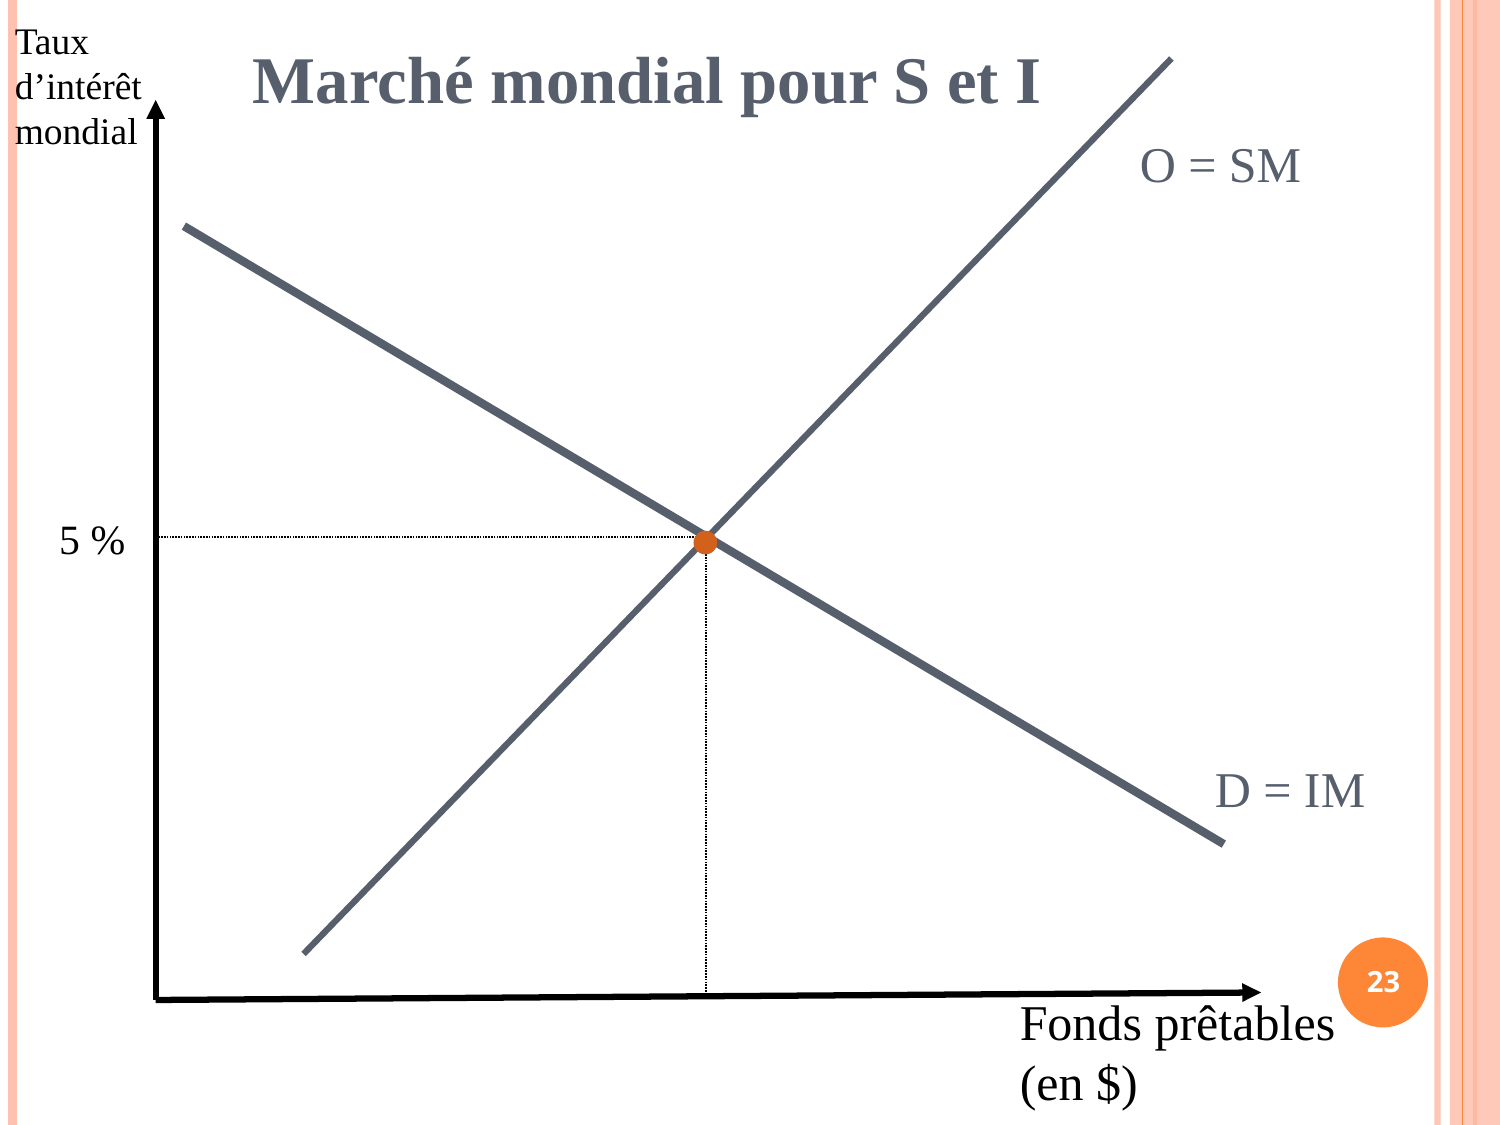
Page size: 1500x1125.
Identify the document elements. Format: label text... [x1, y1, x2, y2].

text_box O = SM [1124, 124, 1338, 200]
text_box Taux d’intérêt mondial [0, 9, 200, 160]
text_box [693, 530, 718, 555]
text_box 5 % [44, 505, 141, 571]
text_box Marché mondial pour S et I [238, 29, 1058, 125]
text_box D = IM [1199, 749, 1406, 825]
text_box Fonds prêtables (en $) [1005, 983, 1500, 1118]
slide_number <numéro> [1333, 940, 1434, 983]
